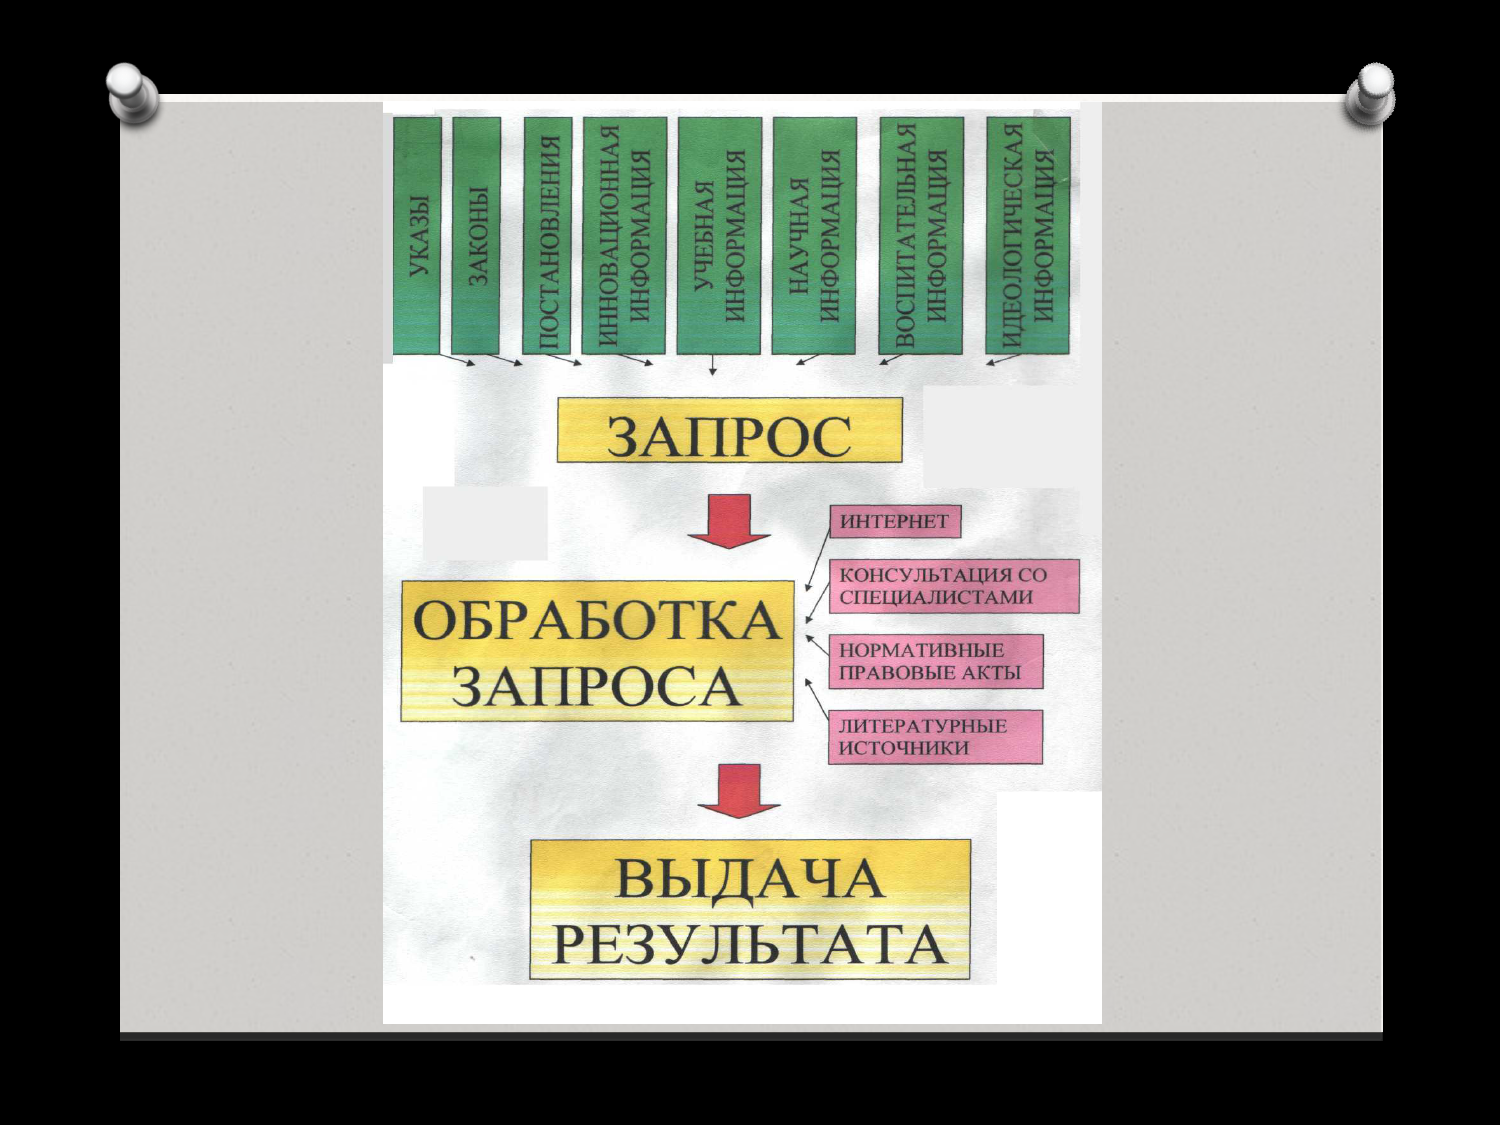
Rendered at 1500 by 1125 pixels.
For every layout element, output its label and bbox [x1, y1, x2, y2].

picture [383, 101, 1102, 1024]
